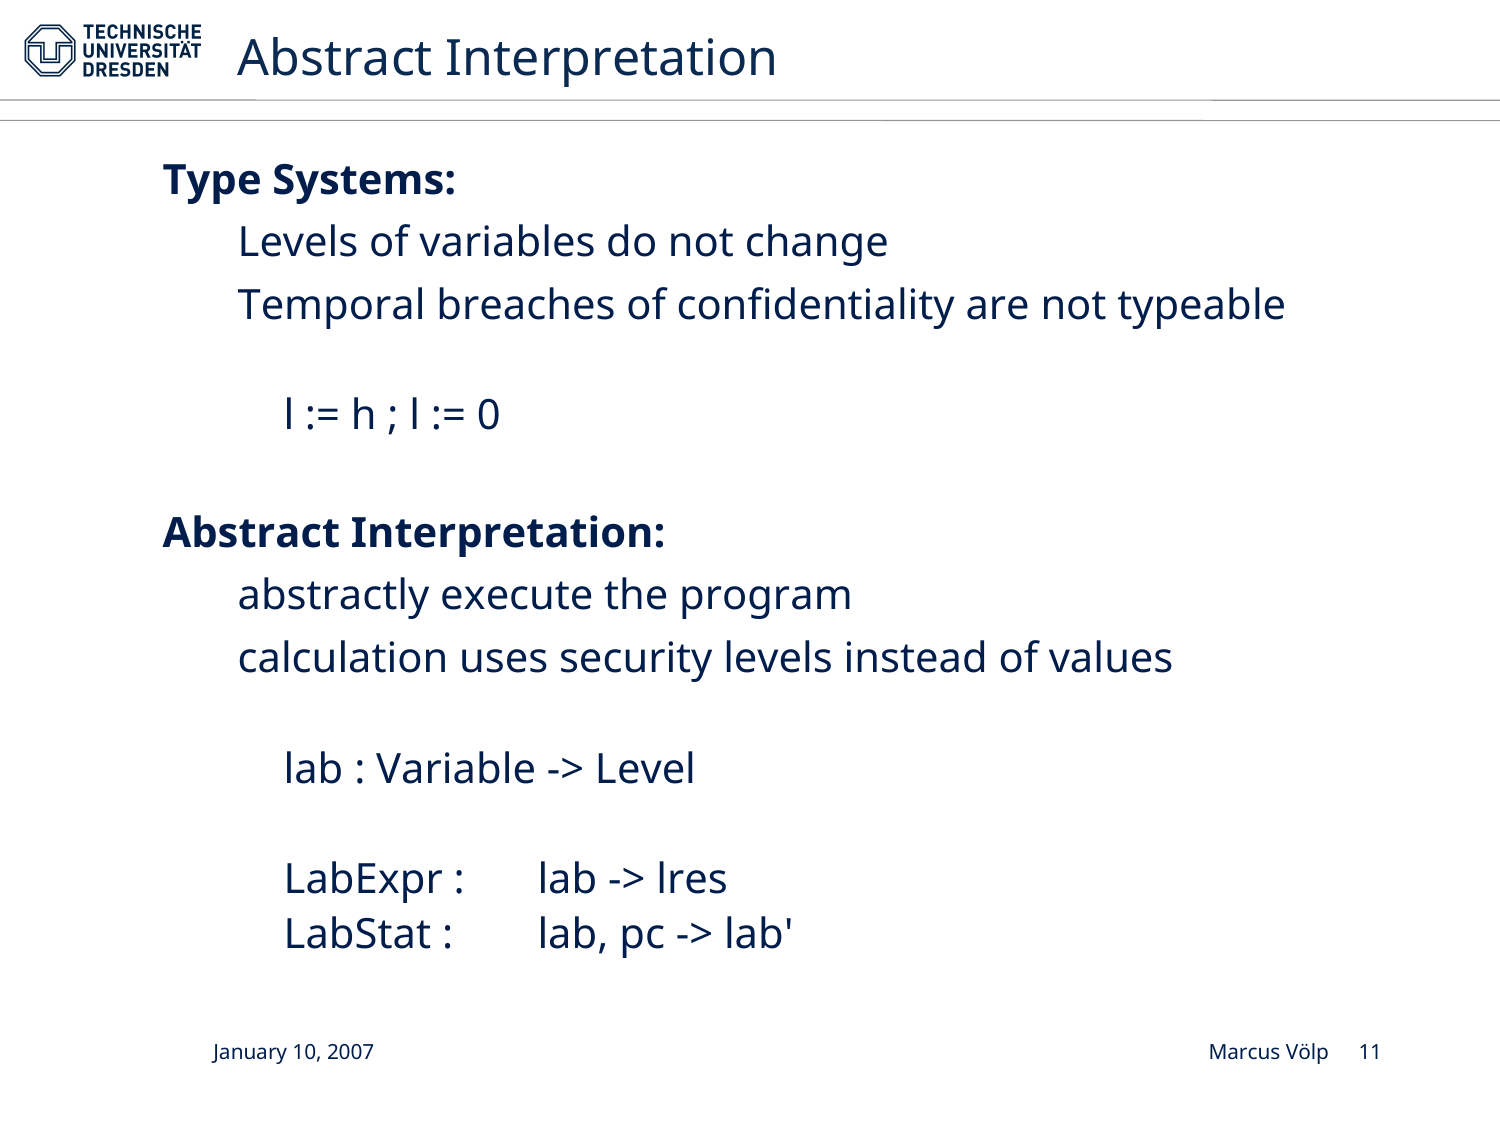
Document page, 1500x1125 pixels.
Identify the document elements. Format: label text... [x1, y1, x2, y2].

list Type Systems: Levels of variables do not change Temporal breaches of confidentiality are not typeable l := h ; l := 0 Abstract Interpretation: abstractly execute the program calculation uses security levels instead of values lab : Variable -> Level LabExpr : lab -> lres LabStat : lab, pc -> lab' [162, 149, 1387, 985]
picture [24, 24, 201, 77]
title Abstract Interpretation [237, 19, 1437, 92]
